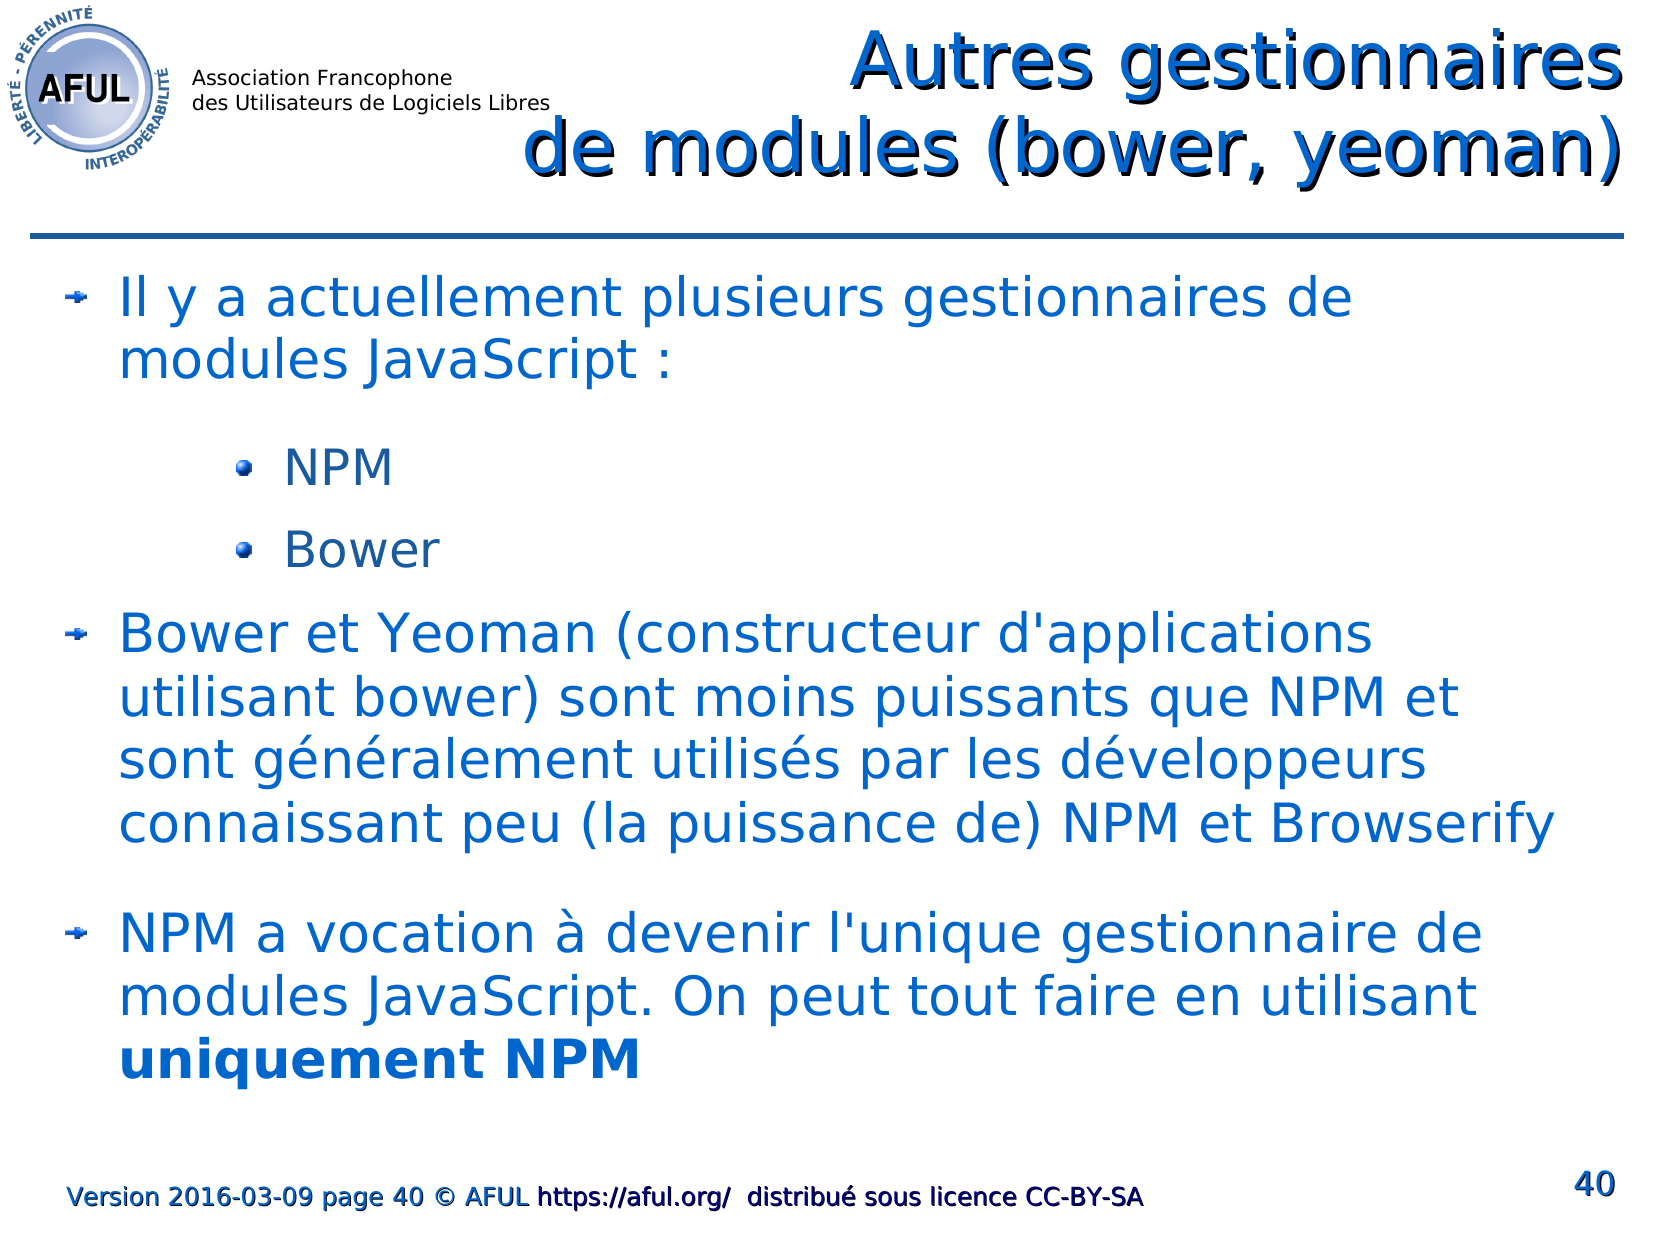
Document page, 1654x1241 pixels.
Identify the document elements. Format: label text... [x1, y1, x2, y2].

picture [0, 0, 178, 178]
list Il y a actuellement plusieurs gestionnaires de modules JavaScript : NPM Bower Bower et Yeoman (constructeur d'applications utilisant bower) sont moins puissants que NPM et sont généralement utilisés par les développeurs connaissant peu (la puissance de) NPM et Browserify NPM a vocation à devenir l'unique gestionnaire de modules JavaScript. On peut tout faire en utilisant uniquement NPM [47, 265, 1595, 1241]
title Autres gestionnaires de modules (bower, yeoman) [501, 0, 1625, 207]
